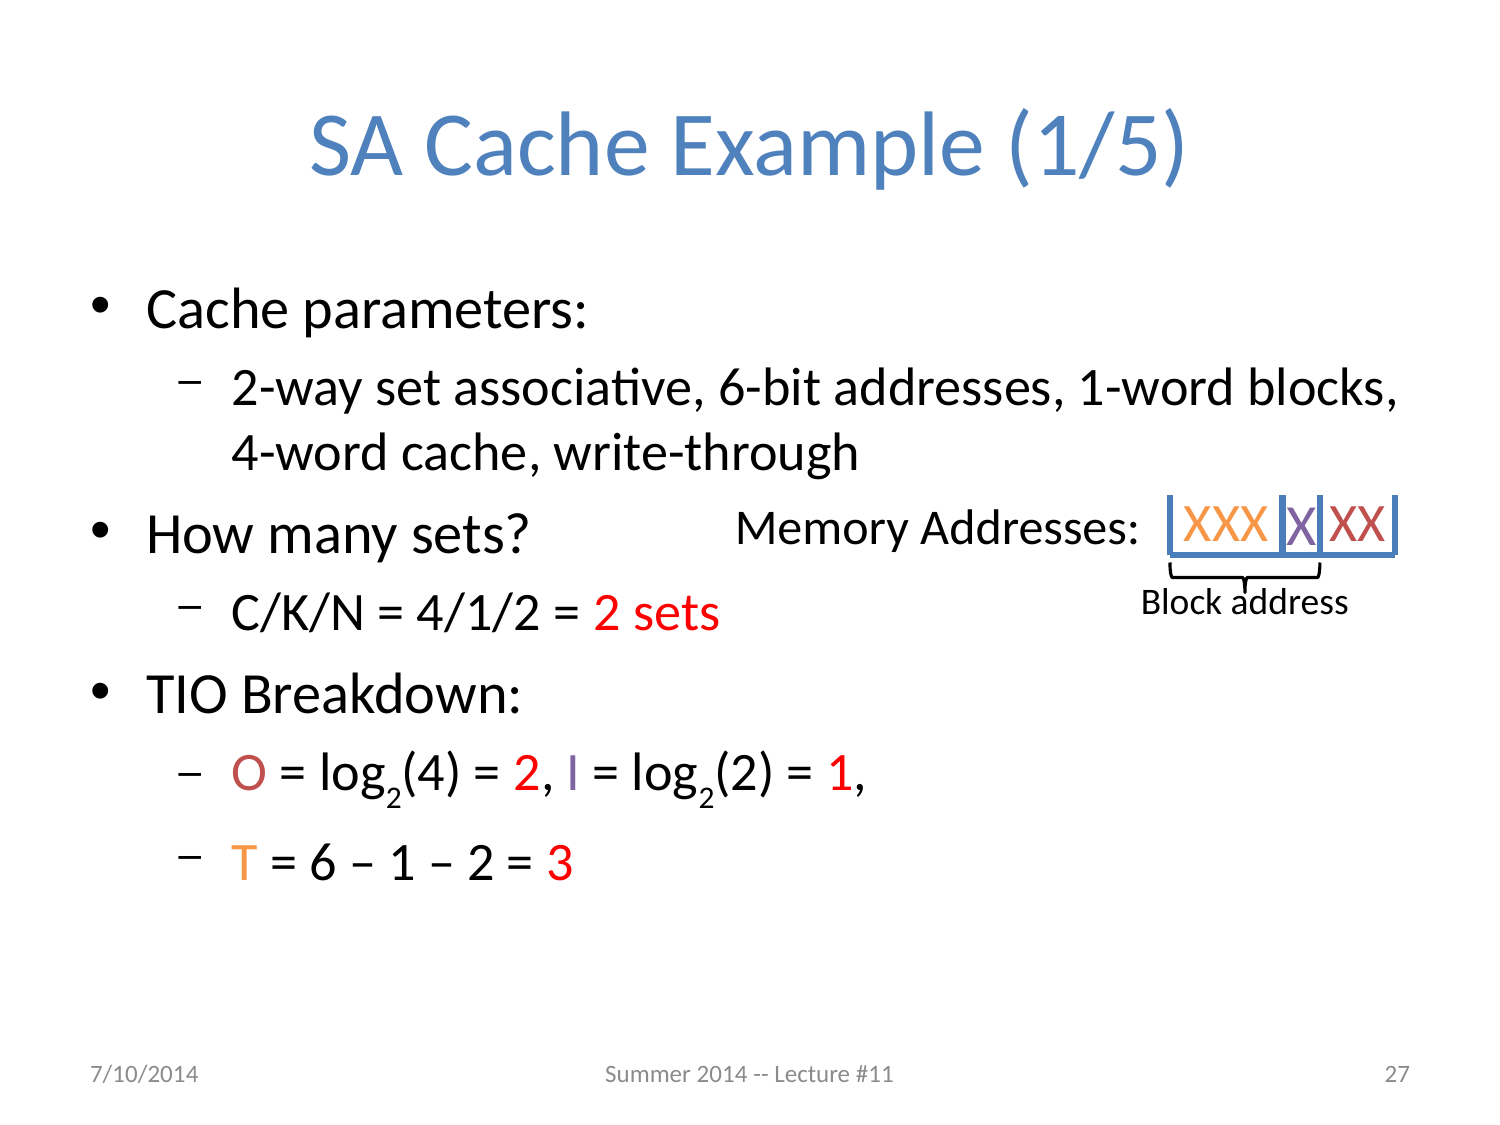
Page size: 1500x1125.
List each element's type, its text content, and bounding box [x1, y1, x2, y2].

slide_number 7/10/2014 [75, 1042, 425, 1103]
text_box X [1282, 479, 1319, 555]
list Cache parameters: 2-way set associative, 6-bit addresses, 1-word blocks, 4-word cache, write-through How many sets? C/K/N = 4/1/2 = 2 sets TIO Breakdown: O = log2(4) = 2, I = log2(2) = 1, T = 6 – 1 – 2 = 3 [75, 262, 1425, 1073]
text_box XX [1319, 479, 1395, 555]
title SA Cache Example (1/5) [75, 45, 1425, 233]
footer Summer 2014 -- Lecture #11 [512, 1042, 988, 1103]
slide_number <number> [1074, 1042, 1425, 1103]
text_box Memory Addresses: [719, 486, 1170, 562]
text_box Block address [1124, 569, 1365, 630]
text_box XXX [1170, 479, 1282, 555]
